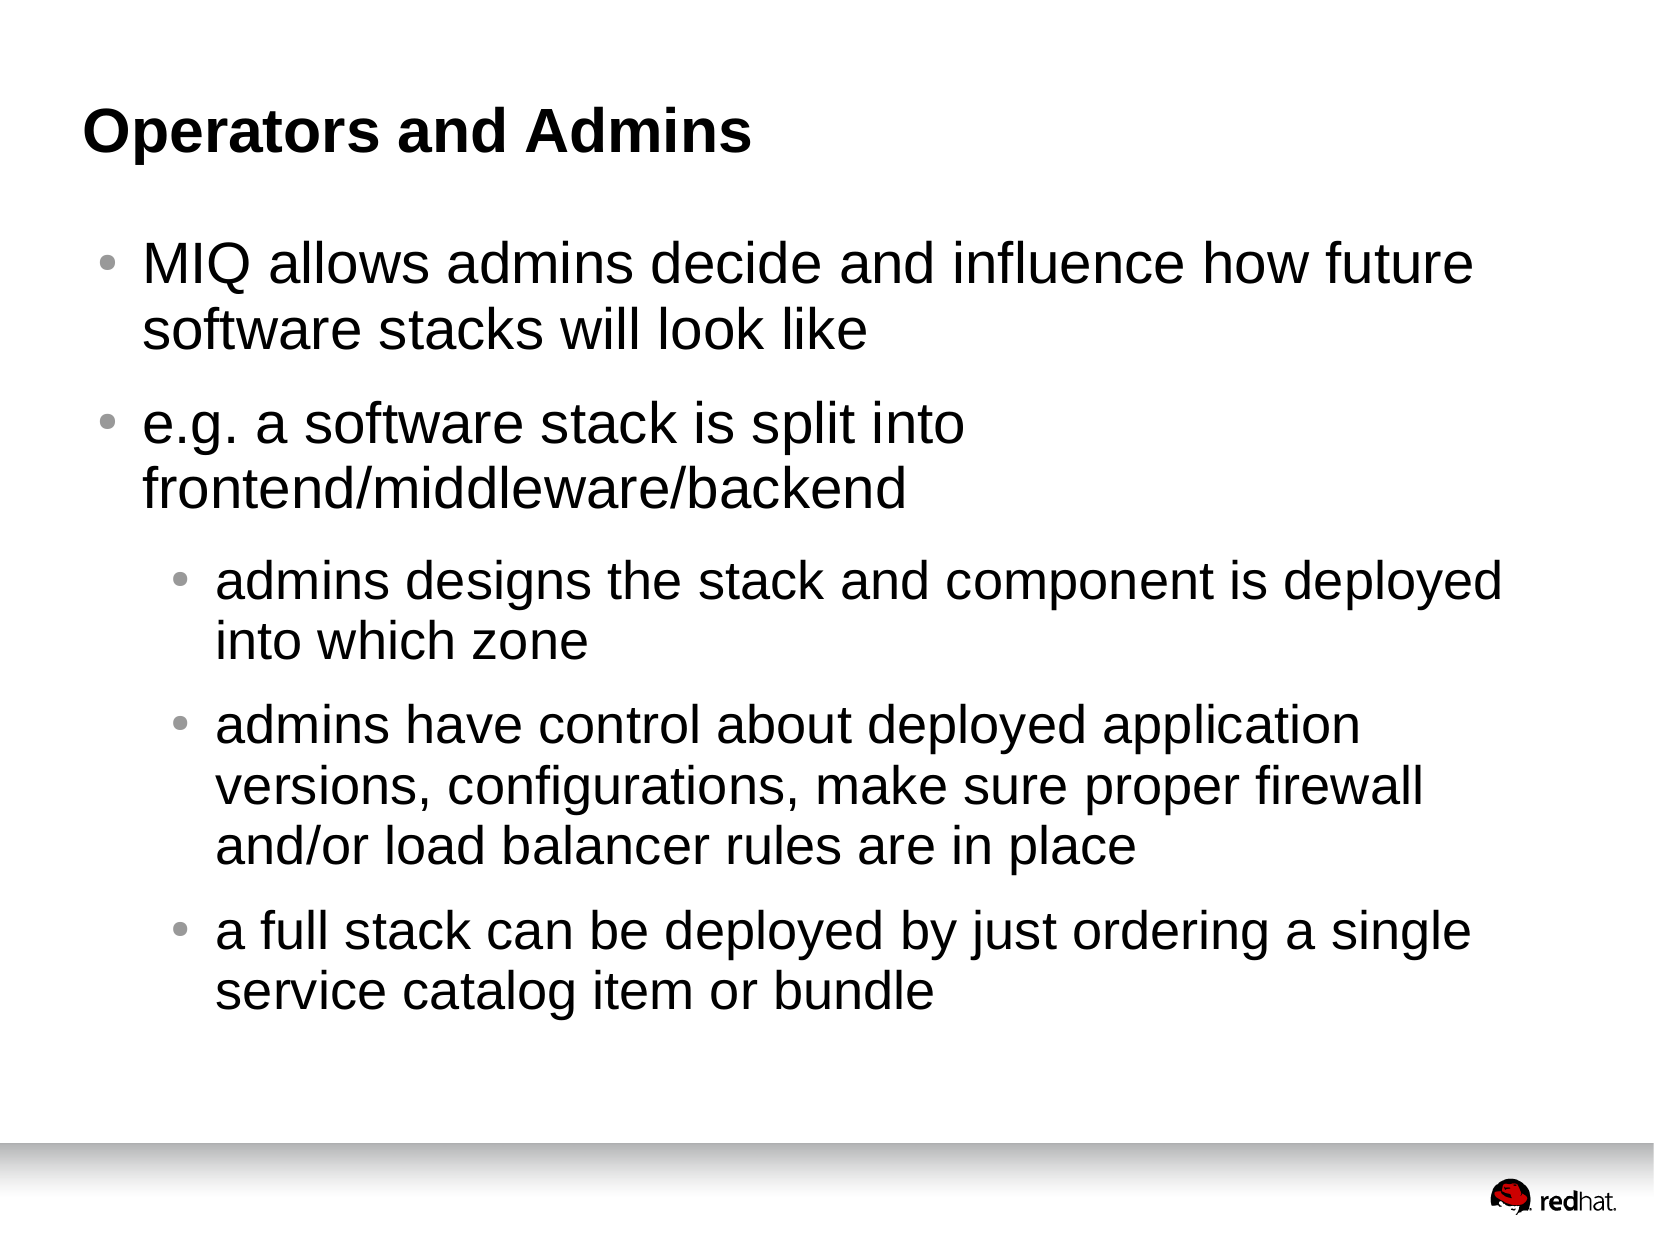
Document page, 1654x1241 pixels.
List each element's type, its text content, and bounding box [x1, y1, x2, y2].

list MIQ allows admins decide and influence how future software stacks will look like e.g. a software stack is split into frontend/middleware/backend admins designs the stack and component is deployed into which zone admins have control about deployed application versions, configurations, make sure proper firewall and/or load balancer rules are in place a full stack can be deployed by just ordering a single service catalog item or bundle [82, 231, 1571, 1103]
picture [0, 1143, 1654, 1241]
title Operators and Admins [82, 37, 1571, 225]
